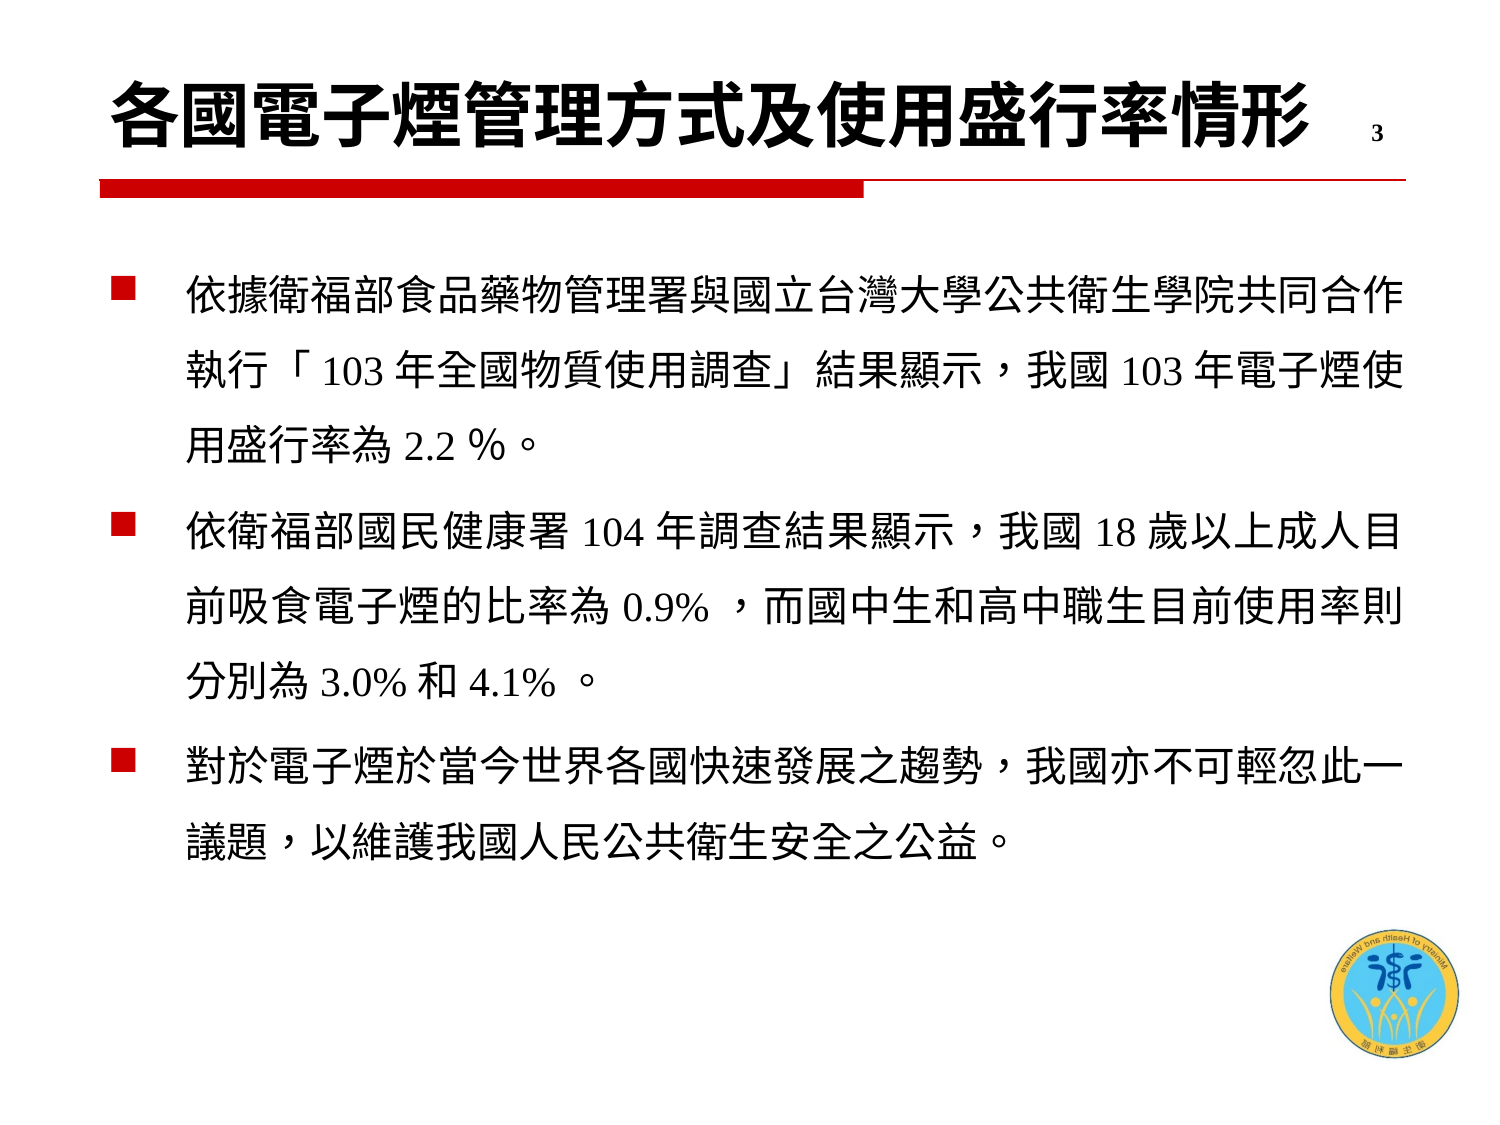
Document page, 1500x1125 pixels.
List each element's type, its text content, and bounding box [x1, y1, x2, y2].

picture [1323, 927, 1468, 1062]
list 依據衛福部食品藥物管理署與國立台灣大學公共衛生學院共同合作執行「103年全國物質使用調查」結果顯示，我國103年電子煙使用盛行率為2.2％。 依衛福部國民健康署104年調查結果顯示，我國18歲以上成人目前吸食電子煙的比率為0.9%，而國中生和高中職生目前使用率則分別為3.0%和4.1%。 對於電子煙於當今世界各國快速發展之趨勢，我國亦不可輕忽此一議題，以維護我國人民公共衛生安全之公益。 [92, 236, 1419, 937]
title 各國電子煙管理方式及使用盛行率情形 3 [94, 50, 1407, 164]
